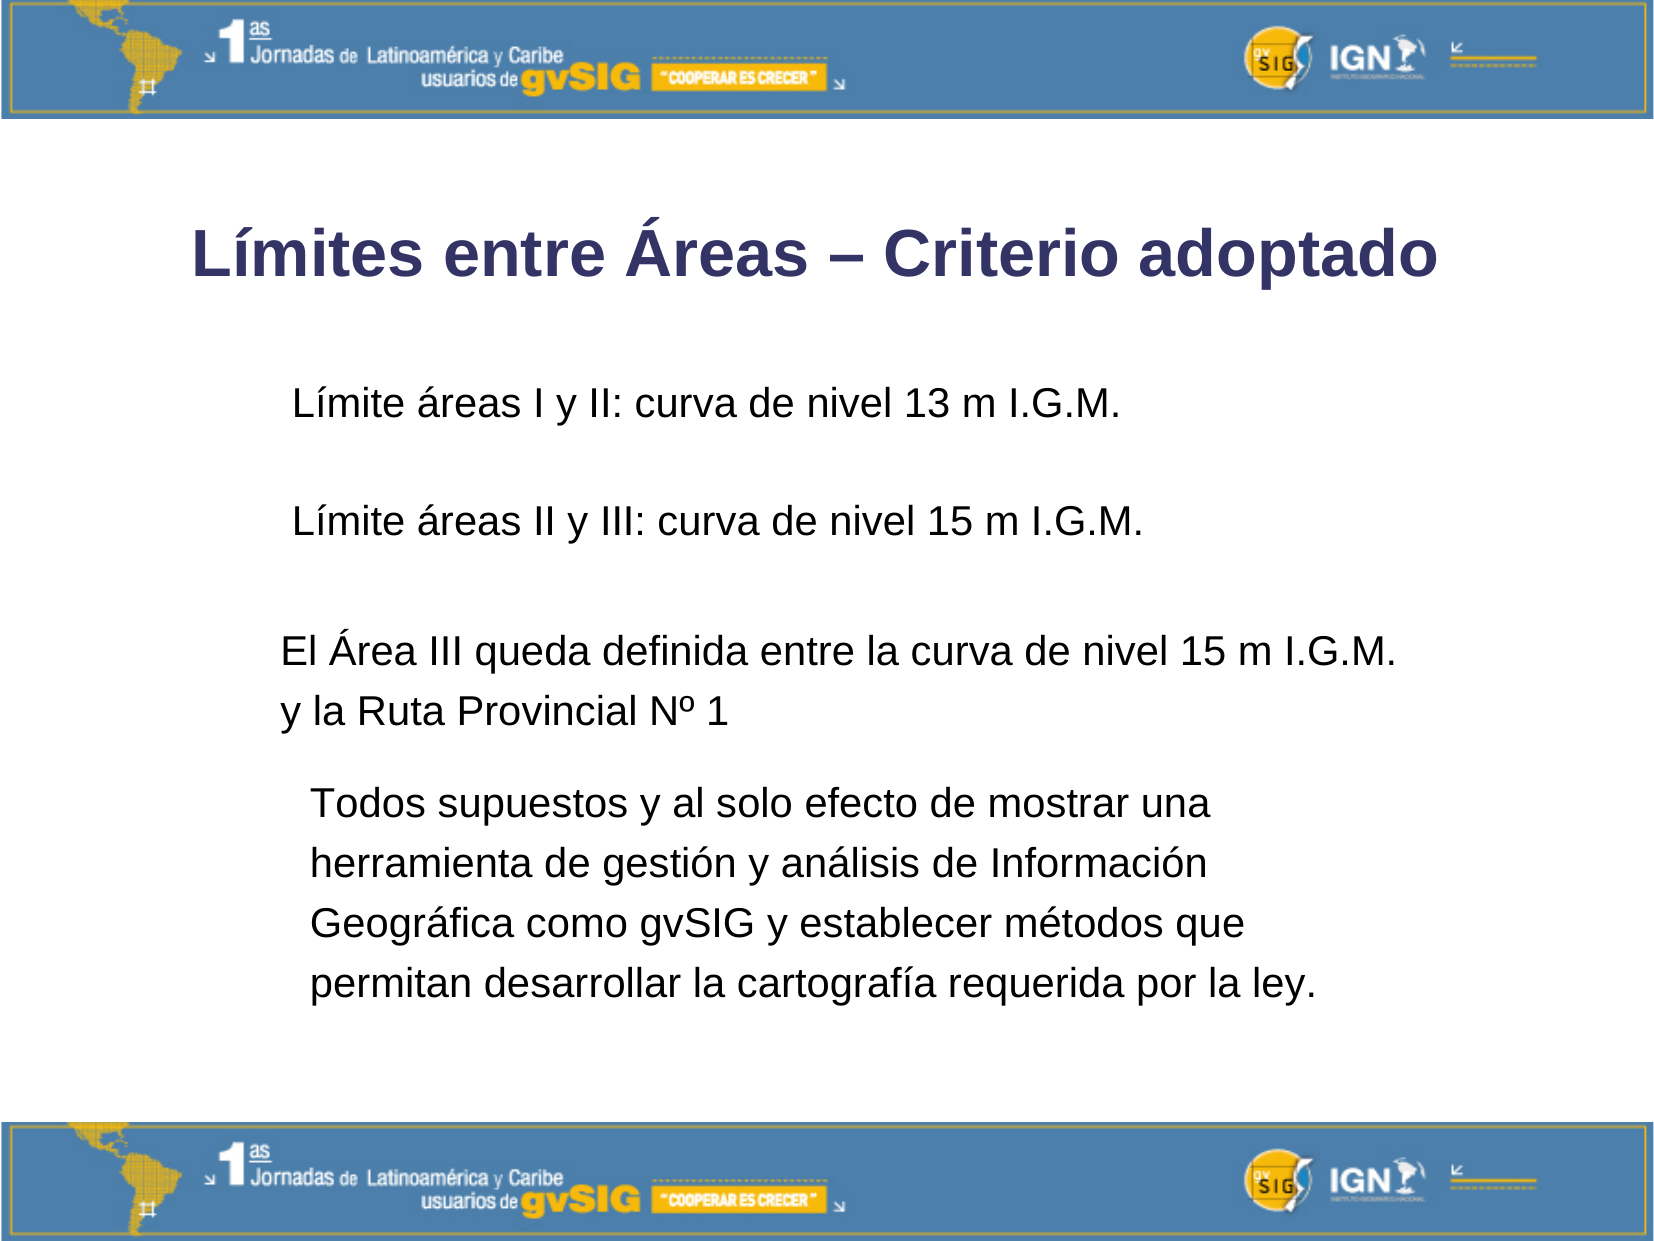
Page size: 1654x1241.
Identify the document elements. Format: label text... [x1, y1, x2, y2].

text_box Límite áreas II y III: curva de nivel 15 m I.G.M. [265, 466, 1164, 561]
picture [0, 1122, 1654, 1241]
text_box Todos supuestos y al solo efecto de mostrar una herramienta de gestión y análisis de Información Geográfica como gvSIG y establecer métodos que permitan desarrollar la cartografía requerida por la ley. [295, 773, 1341, 998]
text_box Límites entre Áreas – Criterio adoptado [106, 160, 1526, 349]
text_box Límite áreas I y II: curva de nivel 13 m I.G.M. [265, 348, 1134, 443]
text_box El Área III queda definida entre la curva de nivel 15 m I.G.M. y la Ruta Provincial Nº 1 [265, 608, 1430, 739]
picture [0, 0, 1654, 119]
